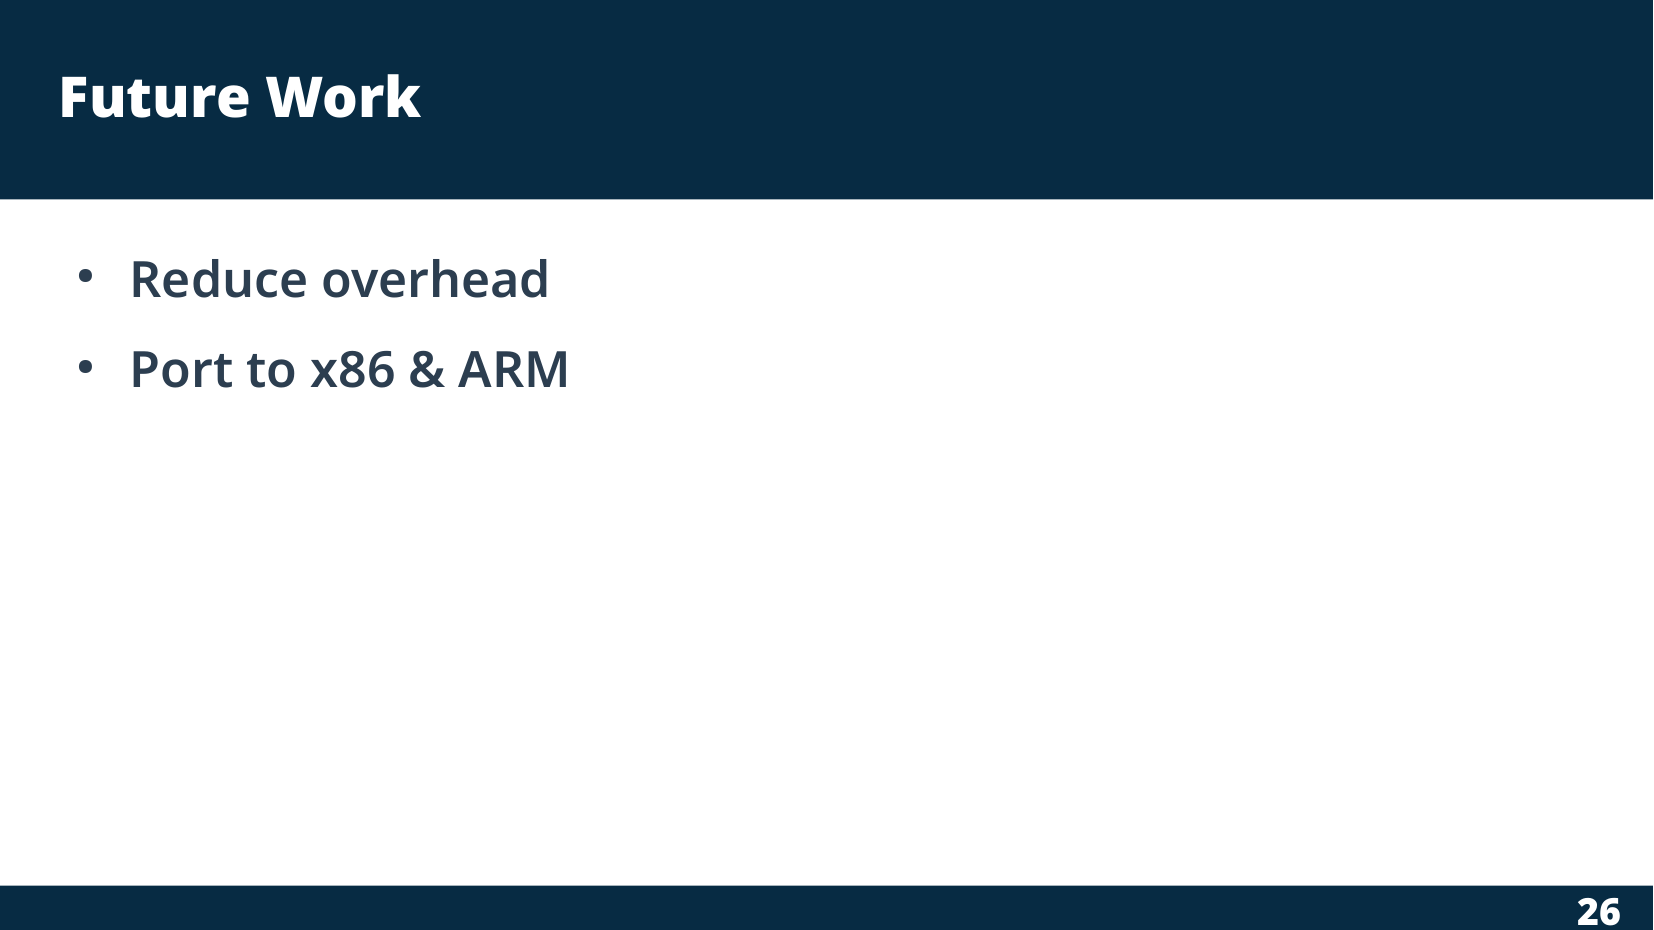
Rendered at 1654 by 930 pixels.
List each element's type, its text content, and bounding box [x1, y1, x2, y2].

list Reduce overhead Port to x86 & ARM [58, 243, 1594, 864]
title Future Work [58, 36, 1594, 155]
